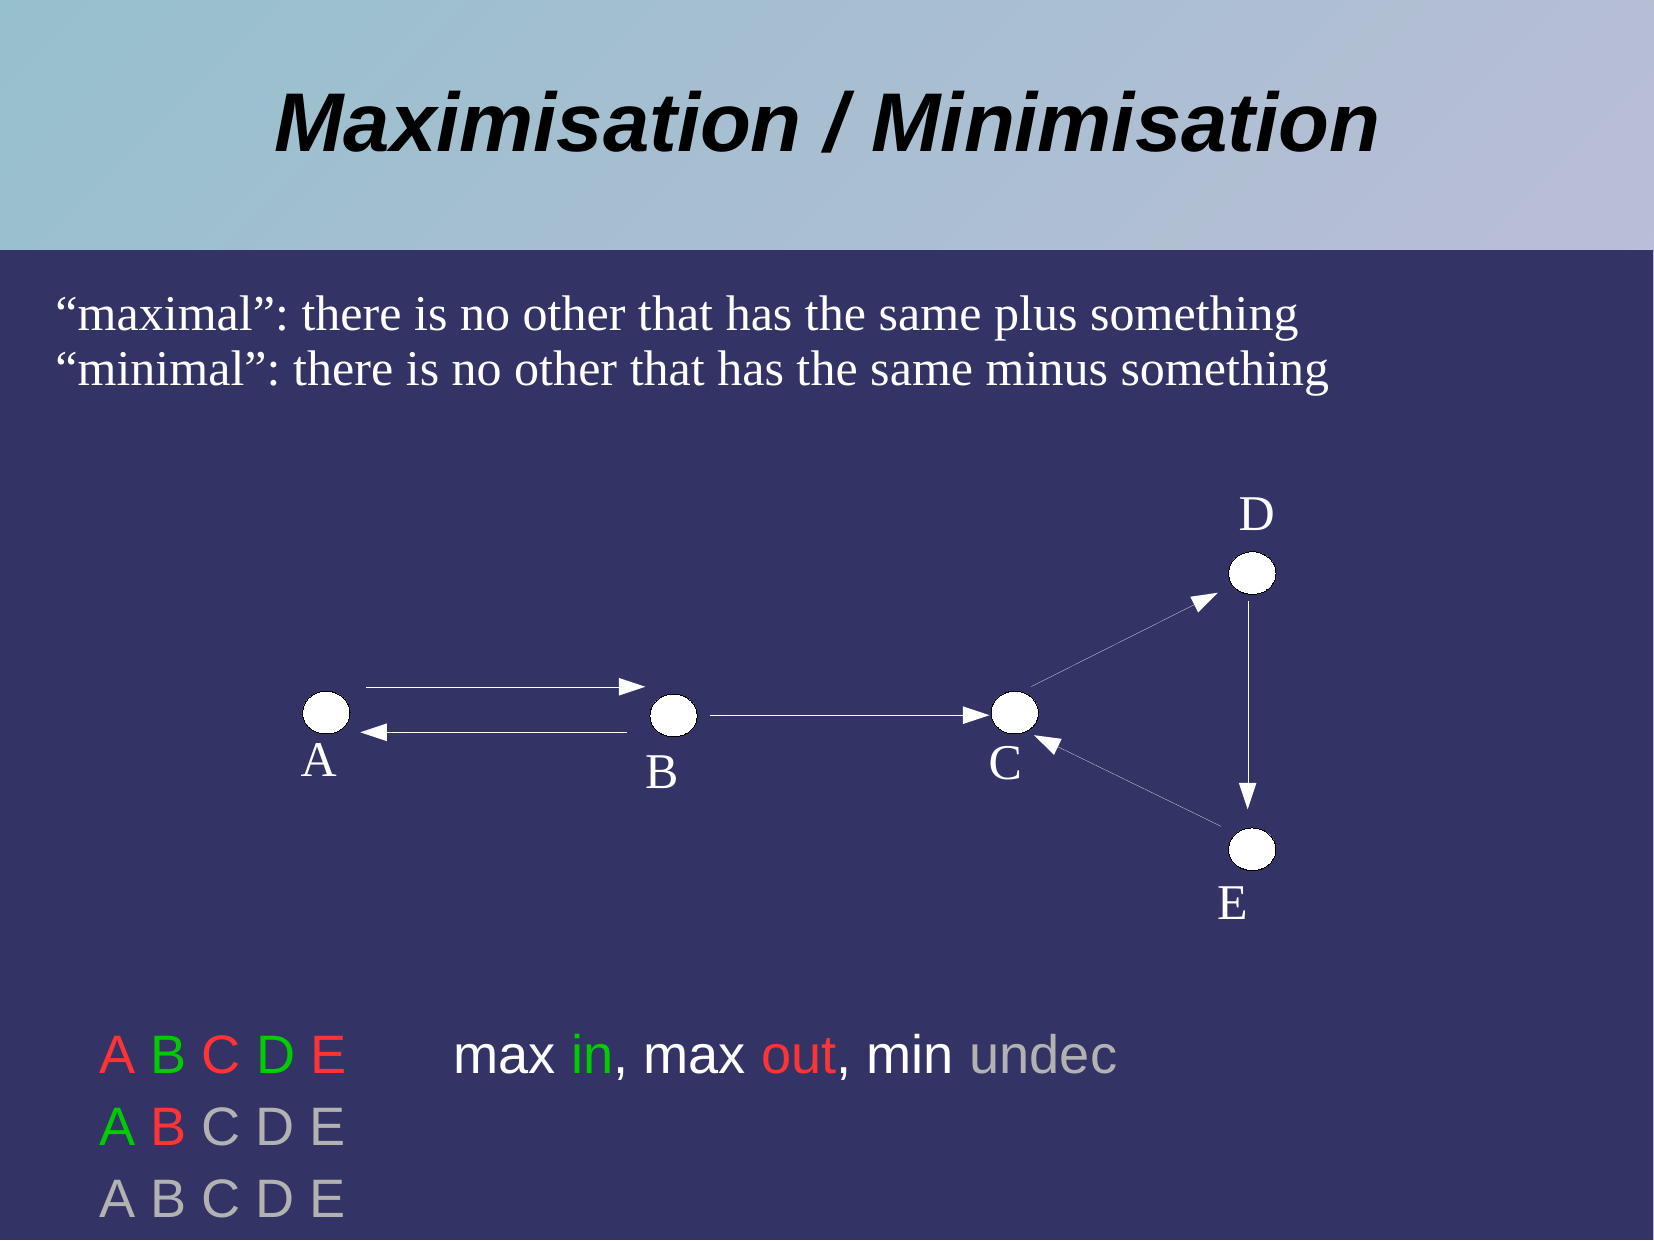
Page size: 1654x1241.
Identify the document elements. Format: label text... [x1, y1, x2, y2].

text_box [302, 691, 351, 732]
text_box A [300, 732, 356, 851]
title Maximisation / Minimisation [121, 19, 1534, 227]
text_box “maximal”: there is no other that has the same plus something “minimal”: there is no other that has the same minus something [55, 285, 1358, 472]
text_box E [1217, 874, 1273, 993]
text_box [991, 691, 1039, 734]
text_box B [644, 743, 701, 862]
text_box C [988, 735, 1049, 853]
text_box [1228, 827, 1276, 871]
text_box [649, 694, 698, 737]
text_box A B C D E max in, max out, min undec A B C D E A B C D E [99, 1024, 1583, 1230]
text_box [1228, 555, 1277, 595]
text_box D [1238, 485, 1299, 562]
